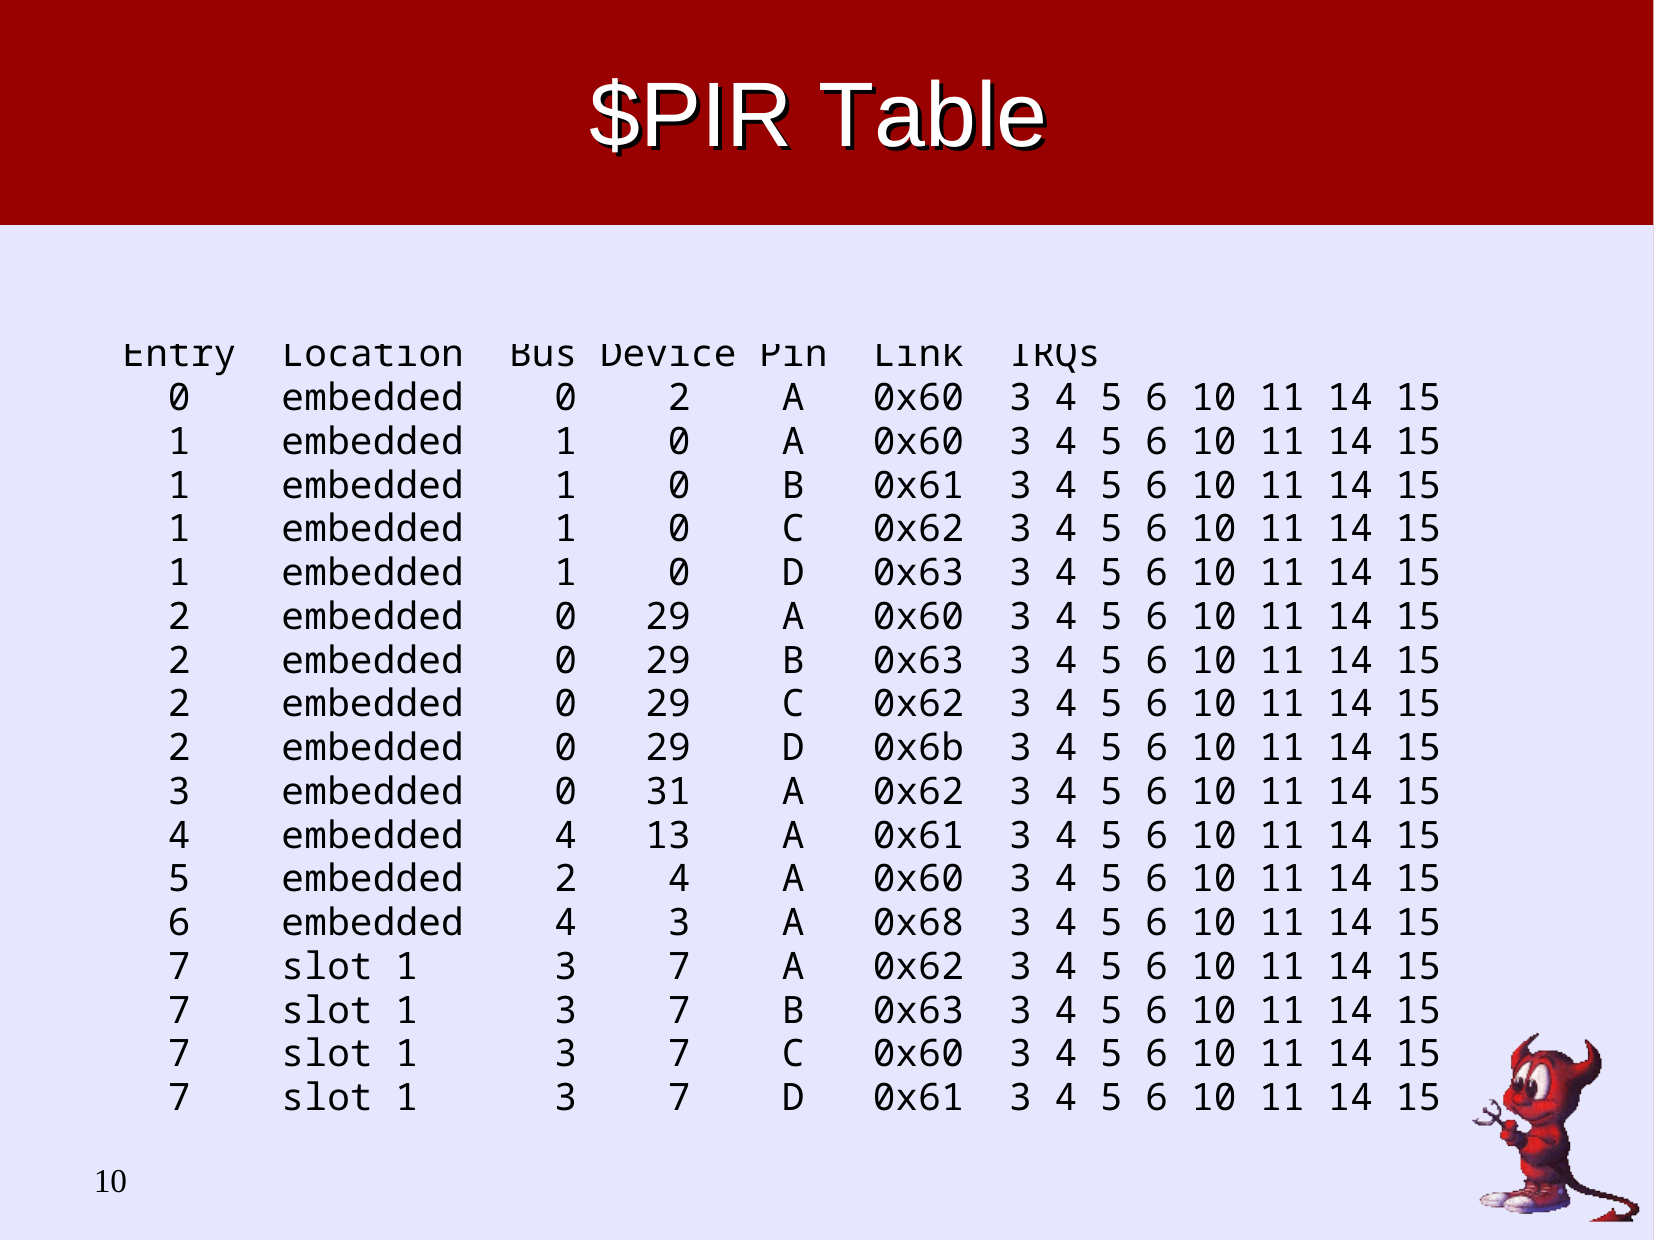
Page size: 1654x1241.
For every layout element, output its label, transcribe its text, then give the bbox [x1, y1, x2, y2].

chart [121, 344, 1534, 1127]
title $PIR Table [112, 11, 1525, 219]
picture [1464, 1030, 1643, 1227]
